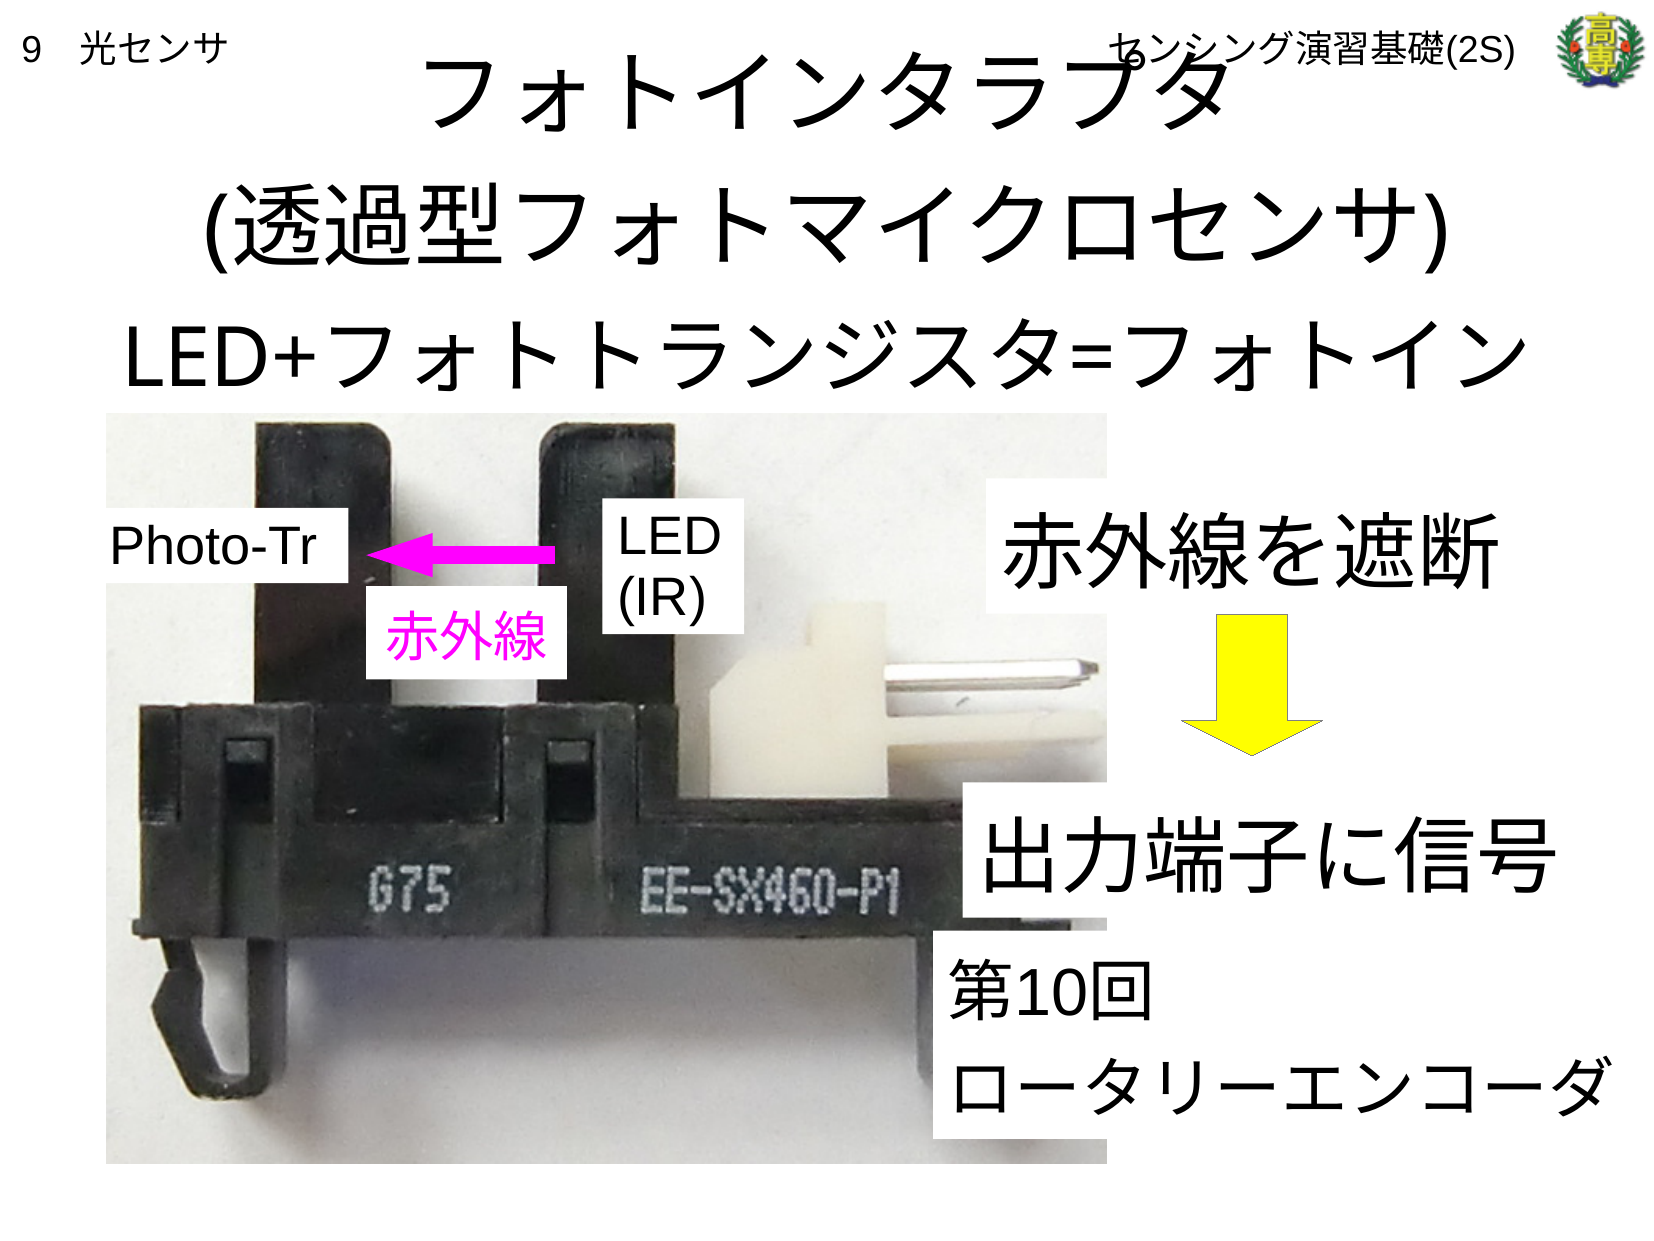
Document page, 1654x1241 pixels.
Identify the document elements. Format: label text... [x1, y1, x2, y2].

text_box [868, 413, 1636, 1217]
text_box 赤外線 [366, 586, 567, 670]
title フォトインタラプタ (透過型フォトマイクロセンサ) [82, 49, 1571, 257]
text_box 第10回 ロータリーエンコーダ [933, 930, 1636, 1115]
text_box 出力端子に信号 [962, 782, 1613, 903]
text_box 赤外線を遮断 [986, 478, 1625, 599]
text_box Photo-Tr [94, 507, 349, 584]
list LED+フォトトランジスタ=フォトインタラプタ [82, 290, 1571, 1010]
text_box 9 光センサ [6, 11, 923, 75]
picture [1553, 2, 1650, 99]
text_box LED(IR) [602, 498, 745, 635]
text_box センシング演習基礎(2S) [1077, 11, 1531, 75]
picture [106, 413, 868, 1164]
